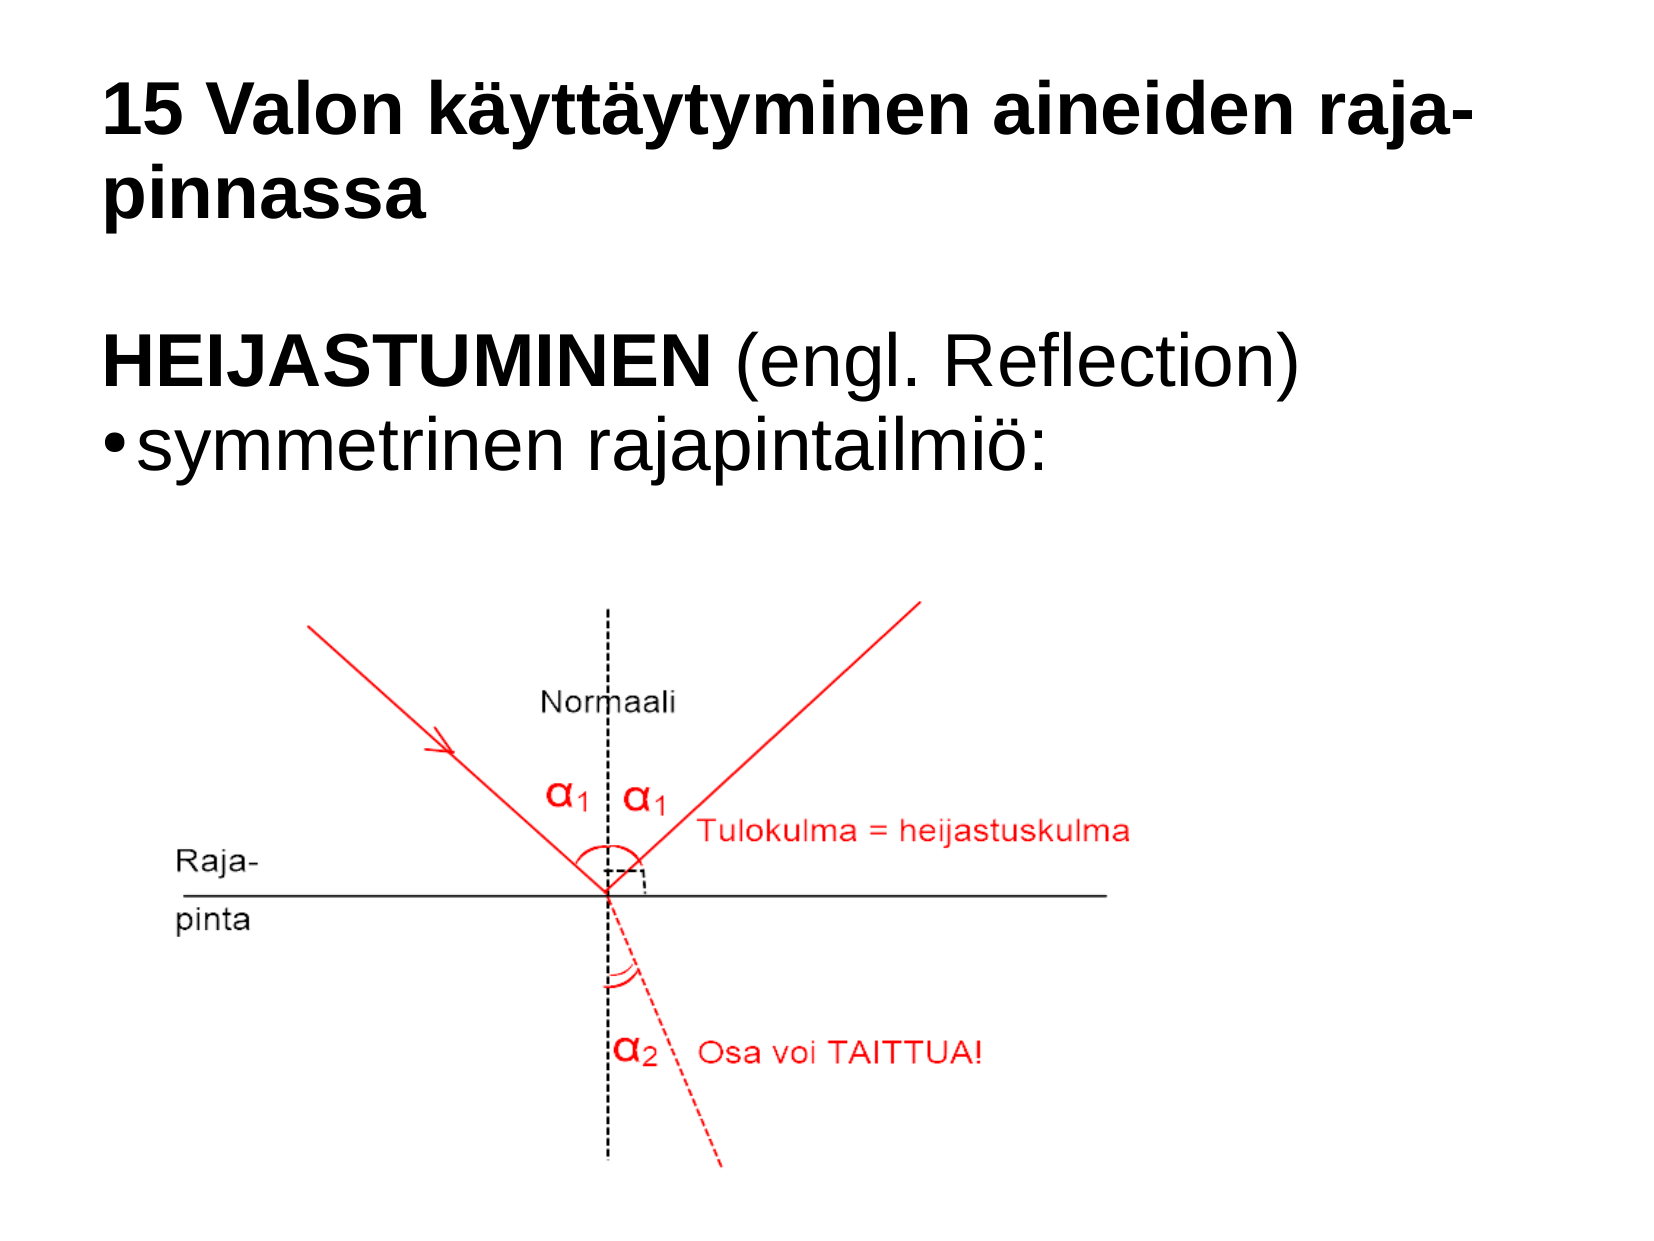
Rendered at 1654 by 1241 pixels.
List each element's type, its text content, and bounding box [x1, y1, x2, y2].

picture [131, 557, 1205, 1170]
text_box 15 Valon käyttäytyminen aineiden raja-pinnassa HEIJASTUMINEN (engl. Reflection) symmetrinen rajapintailmiö: [86, 59, 1583, 578]
